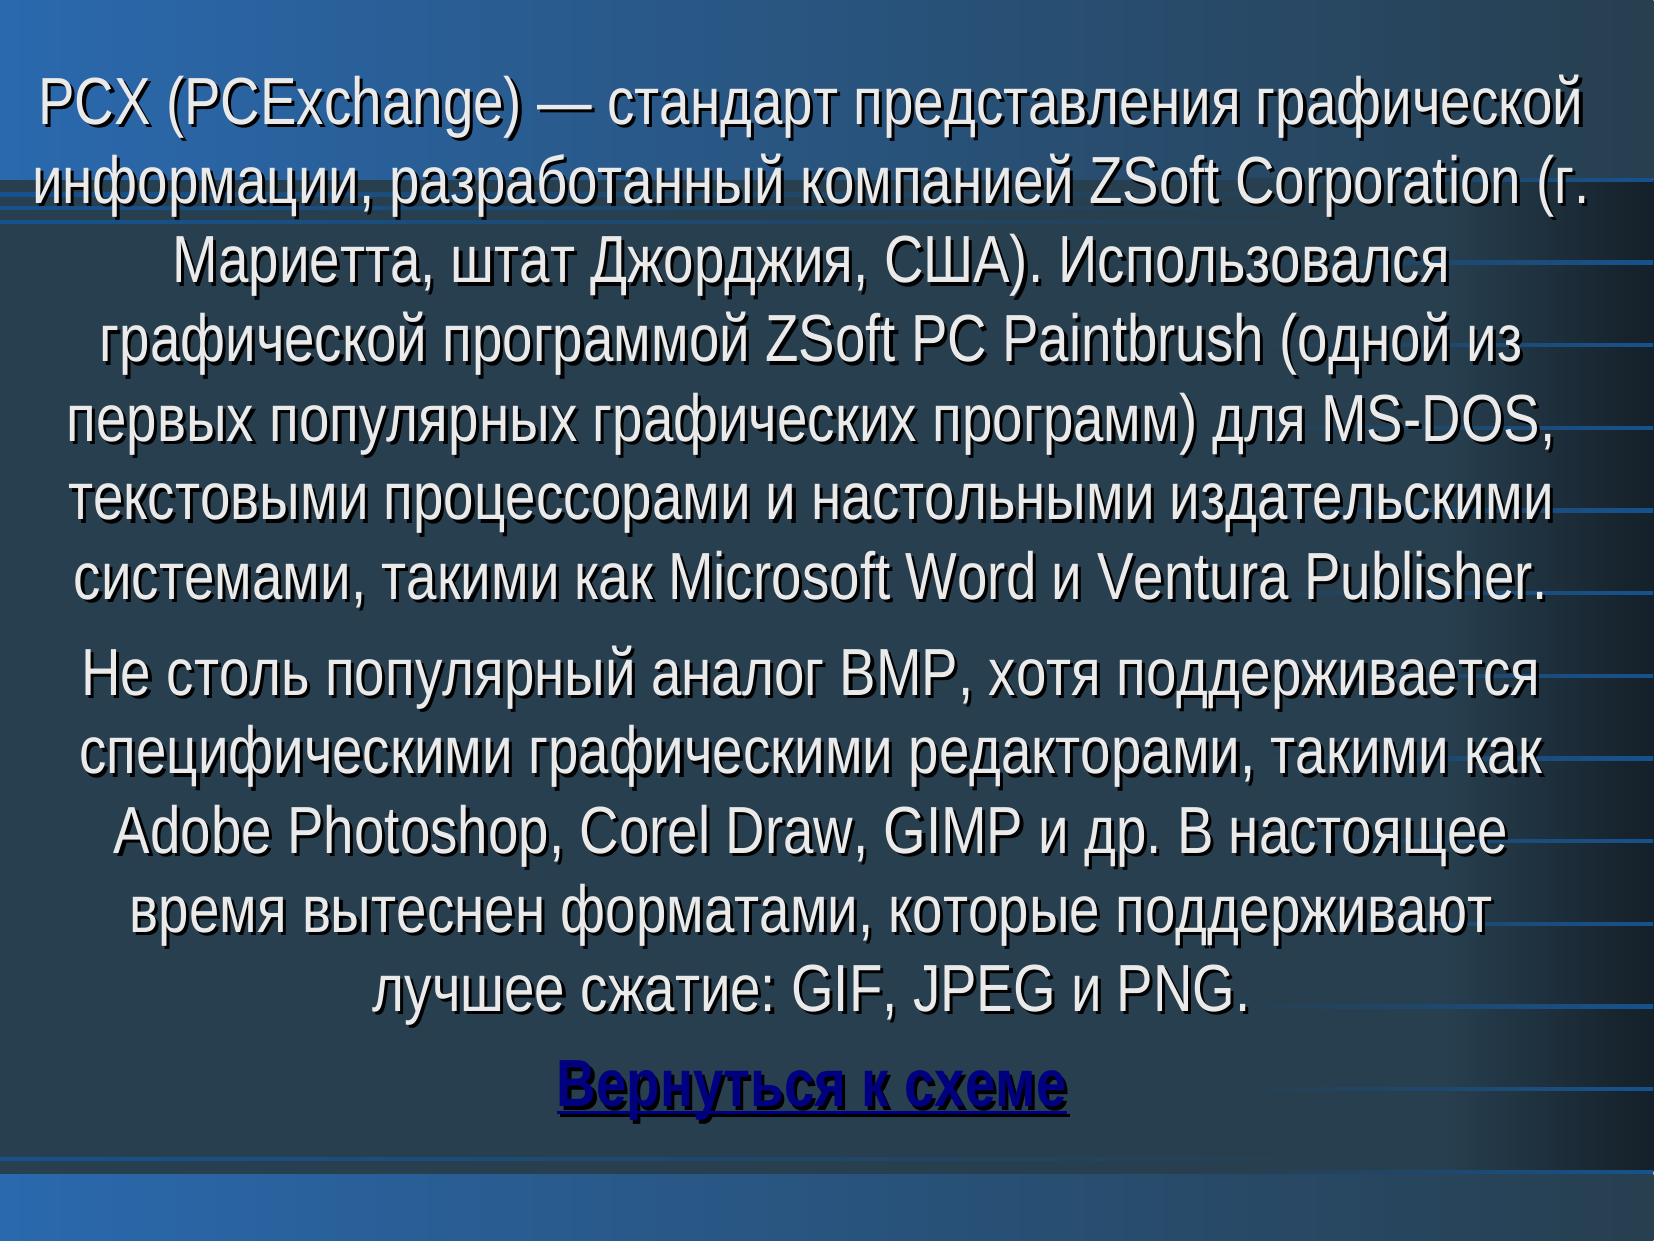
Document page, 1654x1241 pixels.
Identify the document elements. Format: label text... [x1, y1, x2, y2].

subtitle PCX (PCExchange) — стандарт представления графической информации, разработанный компанией ZSoft Corporation (г. Мариетта, штат Джорджия, США). Использовался графической программой ZSoft PC Paintbrush (одной из первых популярных графических программ) для MS-DOS, текстовыми процессорами и настольными издательскими системами, такими как Microsoft Word и Ventura Publisher. Не столь популярный аналог BMP, хотя поддерживается специфическими графическими редакторами, такими как Adobe Photoshop, Corel Draw, GIMP и др. В настоящее время вытеснен форматами, которые поддерживают лучшее сжатие: GIF, JPEG и PNG. Вернуться к схеме [29, 29, 1595, 1152]
